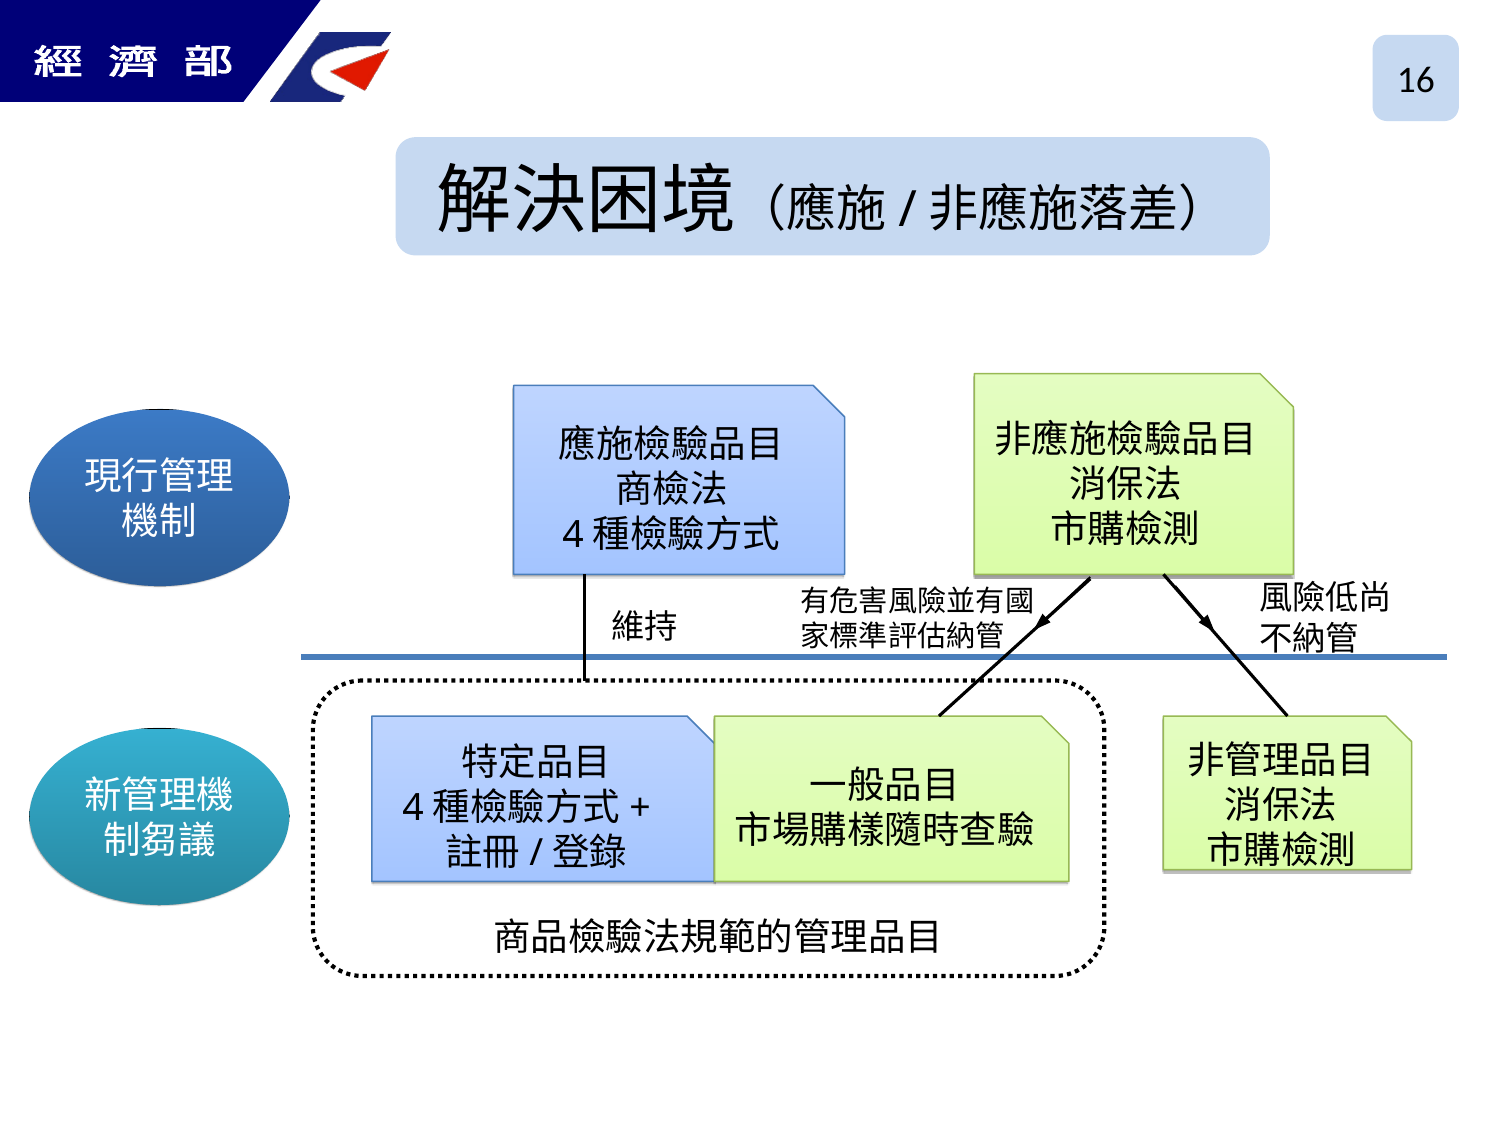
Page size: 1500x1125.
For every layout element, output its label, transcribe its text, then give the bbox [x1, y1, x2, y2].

text_box 特定品目 4種檢驗方式+ 註冊/登錄 [371, 716, 714, 882]
text_box 應施檢驗品目 商檢法 4種檢驗方式 [513, 385, 845, 575]
text_box 16 [1372, 34, 1459, 122]
text_box 維持 [596, 597, 703, 654]
text_box 有危害風險並有國家標準評估納管 [785, 574, 1058, 661]
text_box 新管理機制芻議 [29, 727, 290, 906]
text_box 非應施檢驗品目 消保法 市購檢測 [974, 373, 1294, 575]
text_box 解決困境（應施/非應施落差） [395, 137, 1270, 256]
text_box [0, 0, 321, 102]
text_box 商品檢驗法規範的管理品目 [478, 905, 987, 966]
text_box 非管理品目 消保法 市購檢測 [1163, 716, 1412, 870]
text_box 風險低尚不納管 [1244, 569, 1422, 666]
text_box 現行管理機制 [29, 408, 290, 587]
picture [269, 32, 391, 102]
text_box 一般品目 市場購樣隨時查驗 [714, 716, 1069, 882]
